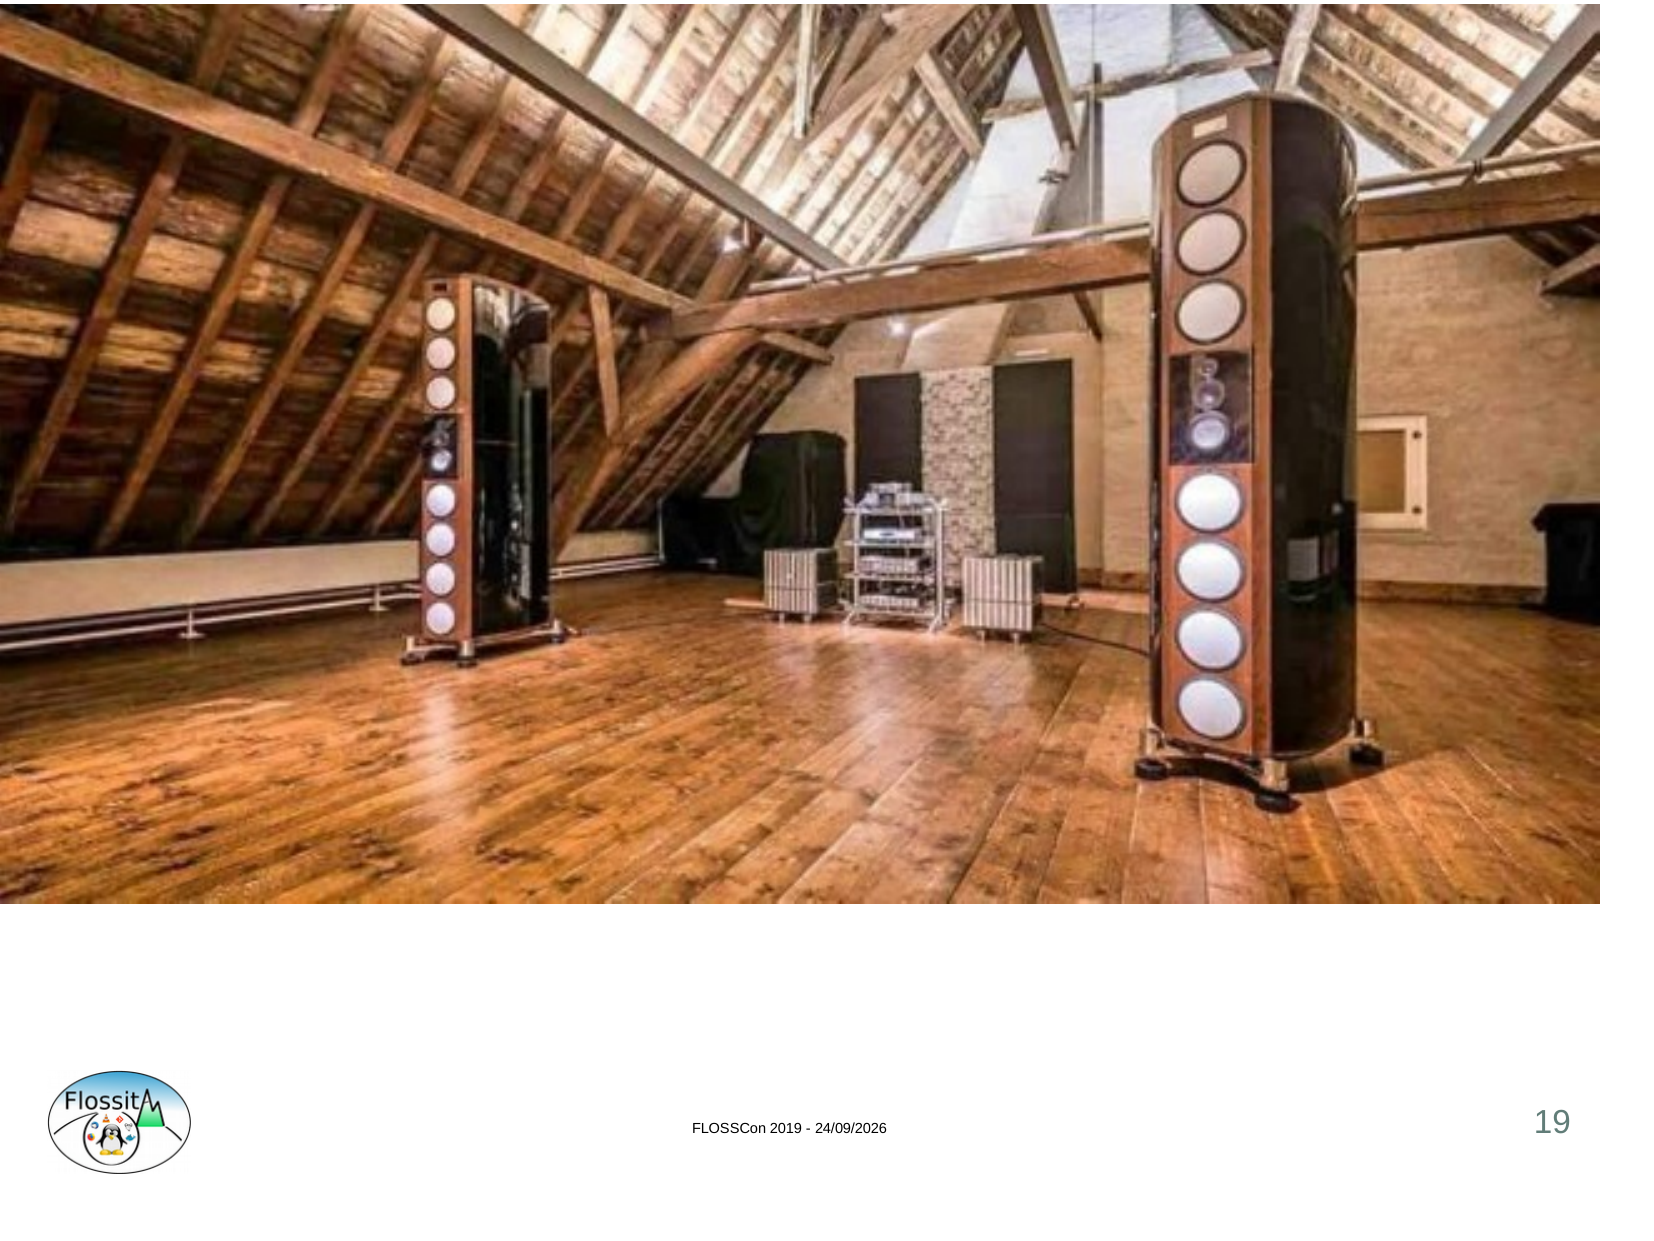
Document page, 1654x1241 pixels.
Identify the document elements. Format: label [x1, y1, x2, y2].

picture [0, 4, 1600, 904]
picture [47, 1070, 191, 1174]
